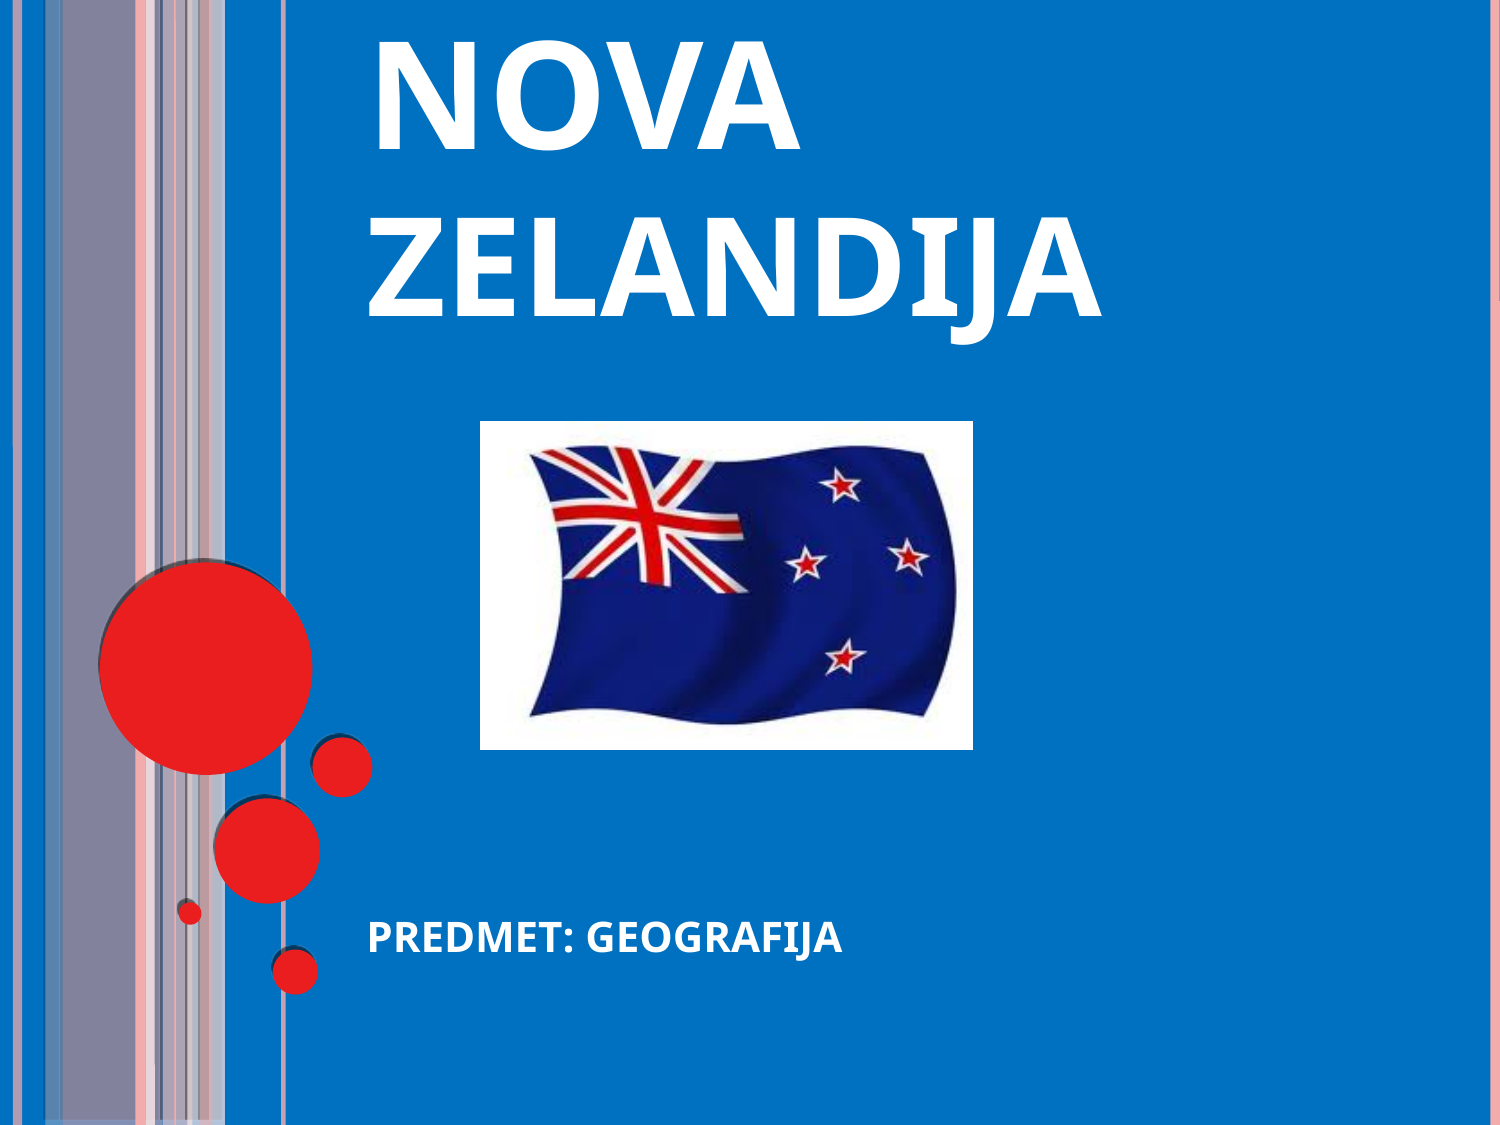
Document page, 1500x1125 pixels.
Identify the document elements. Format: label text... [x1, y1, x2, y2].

subtitle PREDMET: GEOGRAFIJA [351, 796, 1364, 1023]
title Nova zelandija [351, 35, 1364, 352]
picture [480, 421, 973, 750]
